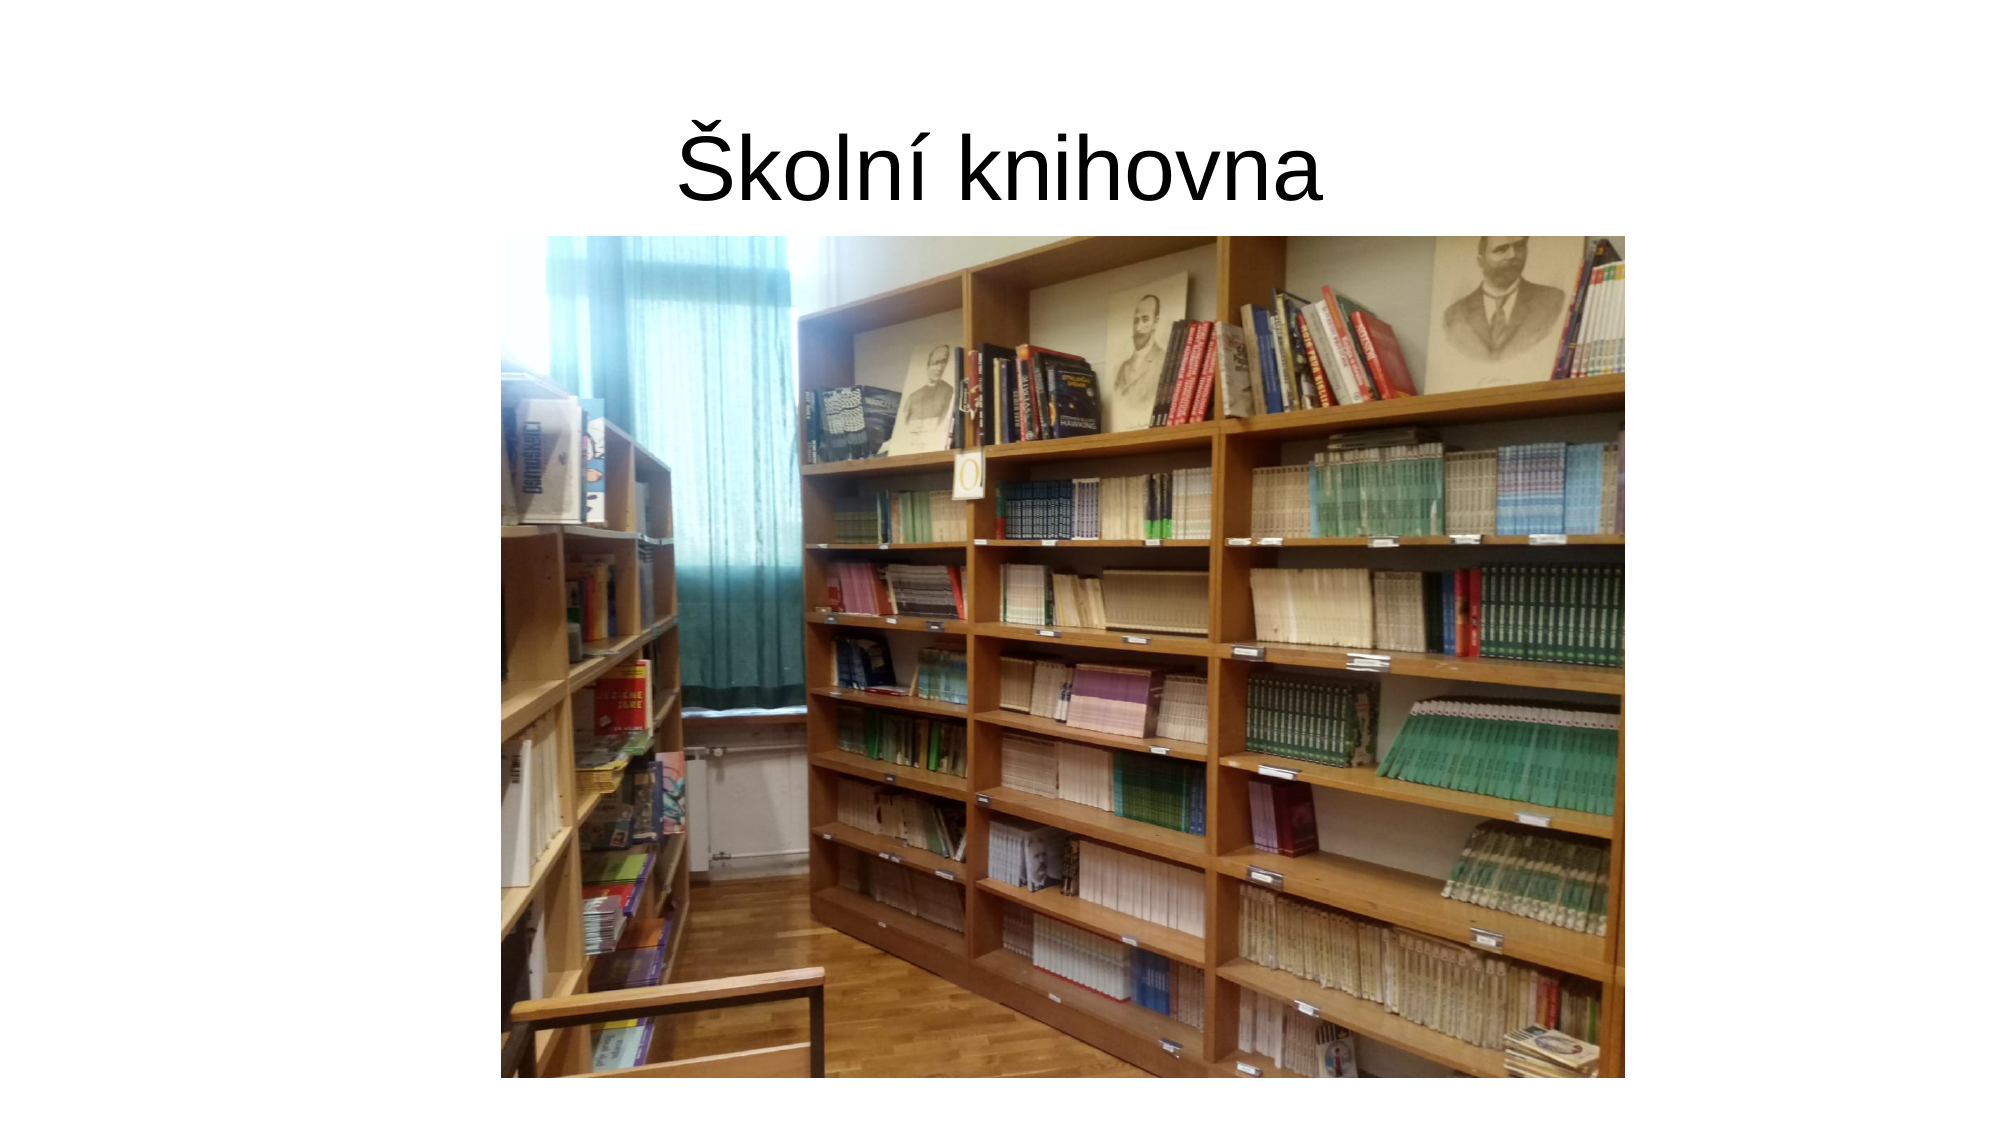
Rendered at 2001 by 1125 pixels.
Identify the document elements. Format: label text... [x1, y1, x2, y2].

title Školní knihovna [137, 59, 1863, 278]
picture [501, 236, 1625, 1078]
